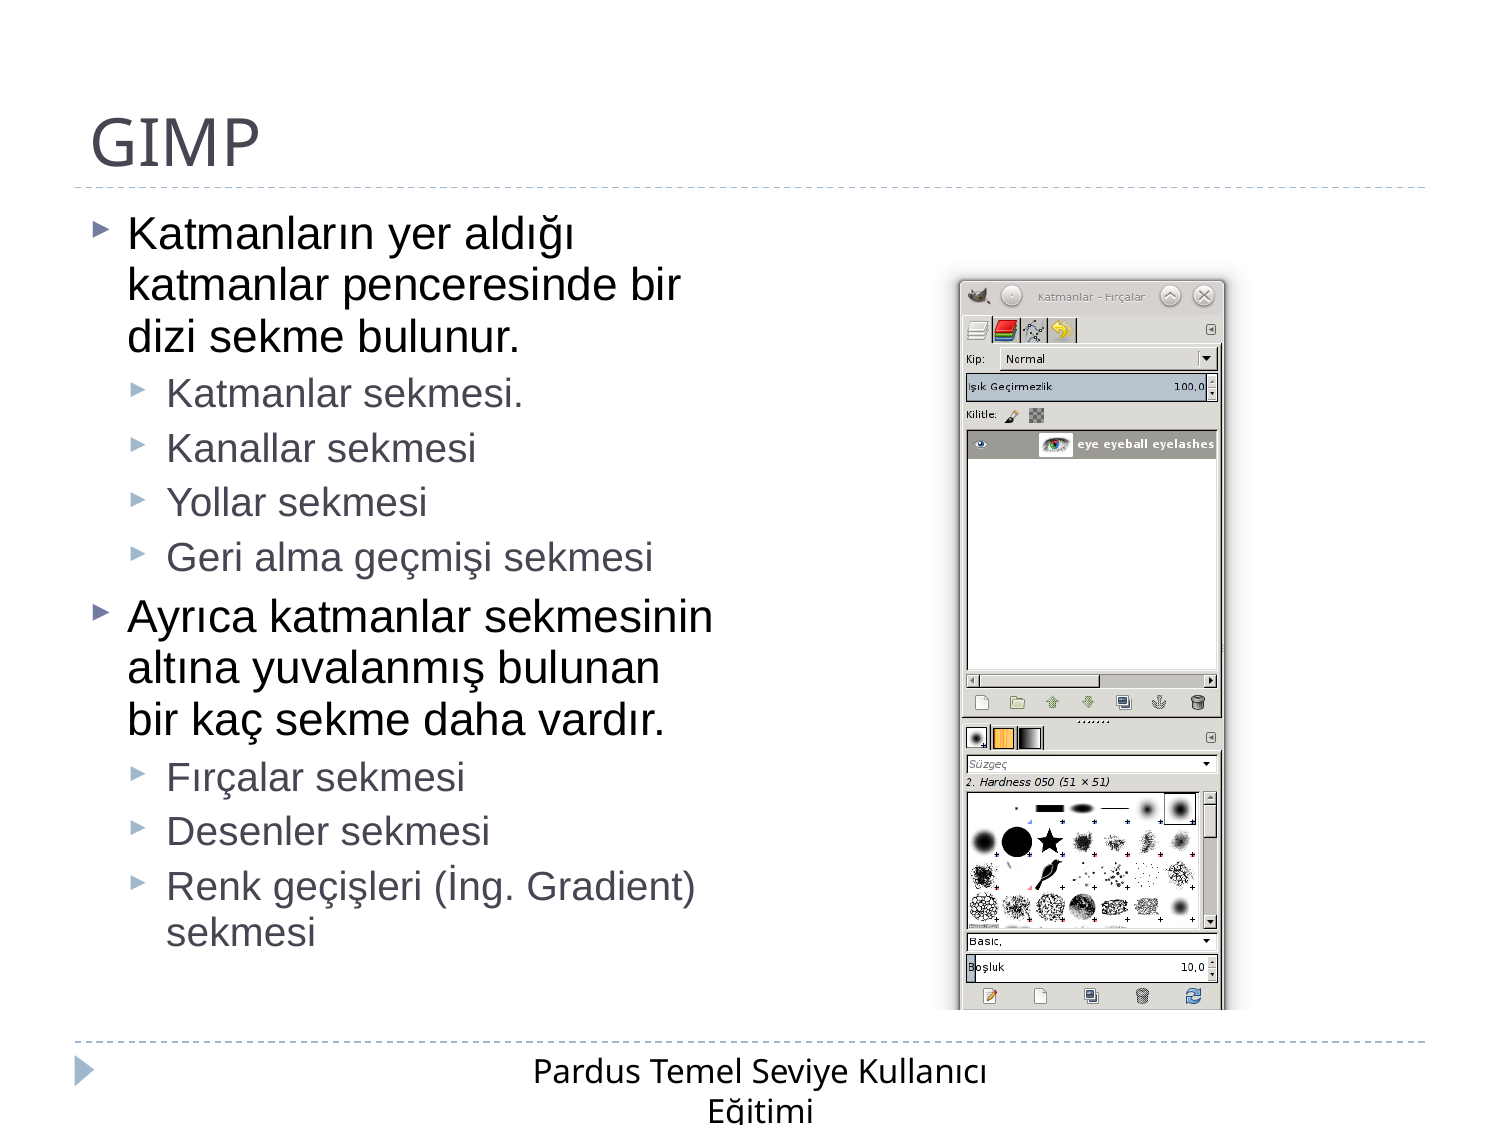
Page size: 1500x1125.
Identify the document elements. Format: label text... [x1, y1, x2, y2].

title GIMP [75, 37, 1425, 188]
picture [921, 199, 1262, 1010]
list Katmanların yer aldığı katmanlar penceresinde bir dizi sekme bulunur. Katmanlar sekmesi. Kanallar sekmesi Yollar sekmesi Geri alma geçmişi sekmesi Ayrıca katmanlar sekmesinin altına yuvalanmış bulunan bir kaç sekme daha vardır. Fırçalar sekmesi Desenler sekmesi Renk geçişleri (İng. Gradient) sekmesi [75, 200, 738, 1010]
